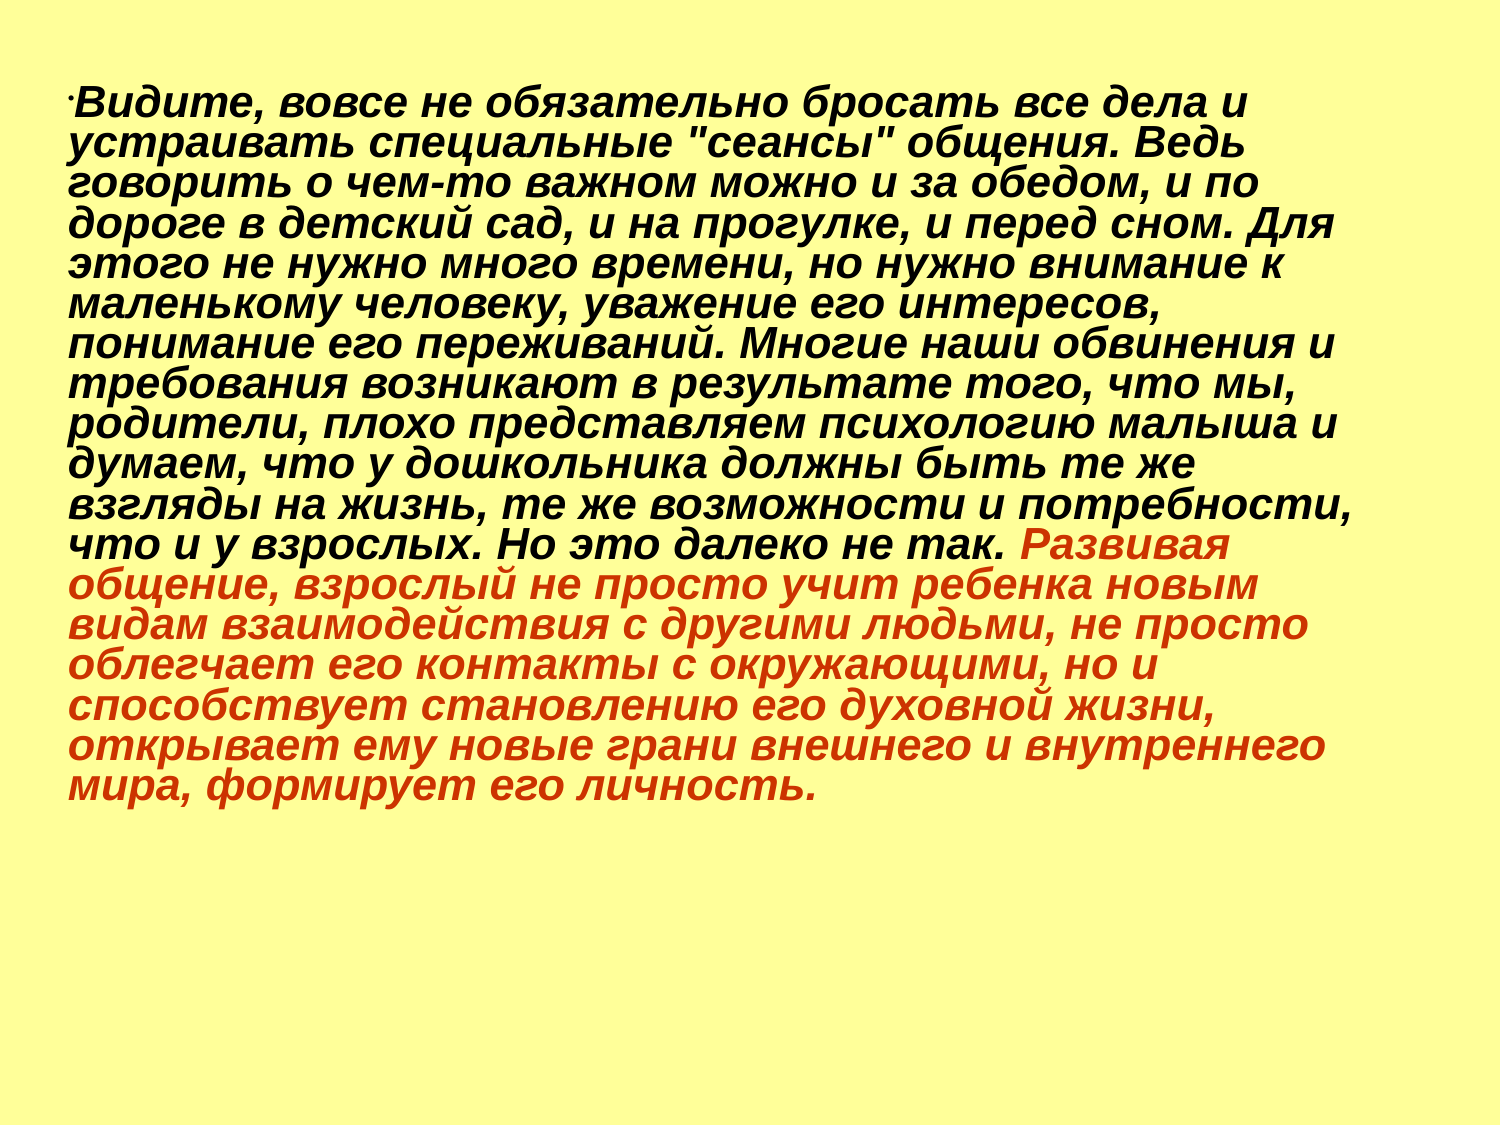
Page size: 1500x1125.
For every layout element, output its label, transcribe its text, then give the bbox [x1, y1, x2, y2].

list Видите, вовсе не обязательно бросать все дела и устраивать специальные "сеансы" общения. Ведь говорить о чем-то важном можно и за обедом, и по дороге в детский сад, и на прогулке, и перед сном. Для этого не нужно много времени, но нужно внимание к маленькому человеку, уважение его интересов, понимание его переживаний. Многие наши обвинения и требования возникают в результате того, что мы, родители, плохо представляем психологию малыша и думаем, что у дошкольника должны быть те же взгляды на жизнь, те же возможности и потребности, что и у взрослых. Но это далеко не так. Развивая общение, взрослый не просто учит ребенка новым видам взаимодействия с другими людьми, не просто облегчает его контакты с окружающими, но и способствует становлению его духовной жизни, открывает ему новые грани внешнего и внутреннего мира, формирует его личность. [53, 78, 1404, 821]
